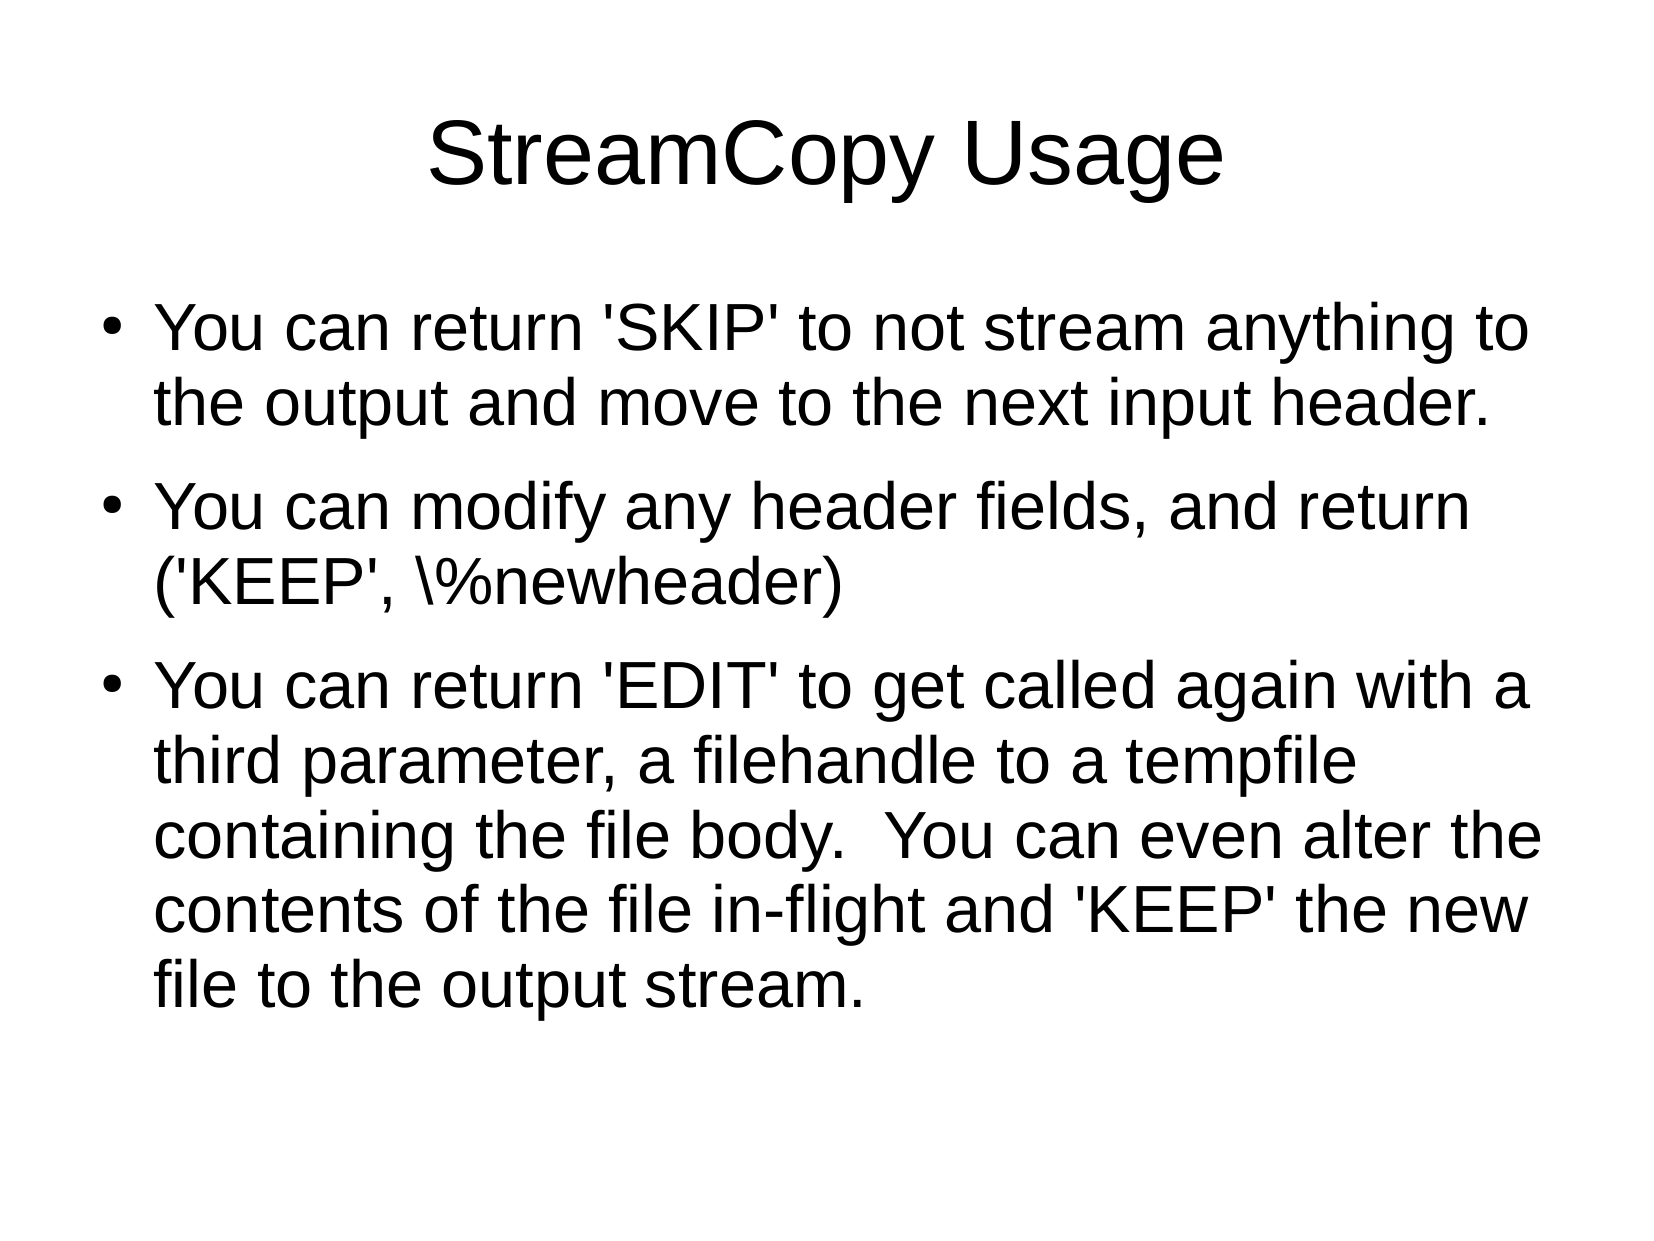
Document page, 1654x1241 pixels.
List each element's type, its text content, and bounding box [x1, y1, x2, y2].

title StreamCopy Usage [82, 49, 1571, 257]
list You can return 'SKIP' to not stream anything to the output and move to the next input header. You can modify any header fields, and return ('KEEP', \%newheader) You can return 'EDIT' to get called again with a third parameter, a filehandle to a tempfile containing the file body. You can even alter the contents of the file in-flight and 'KEEP' the new file to the output stream. [82, 290, 1571, 1109]
